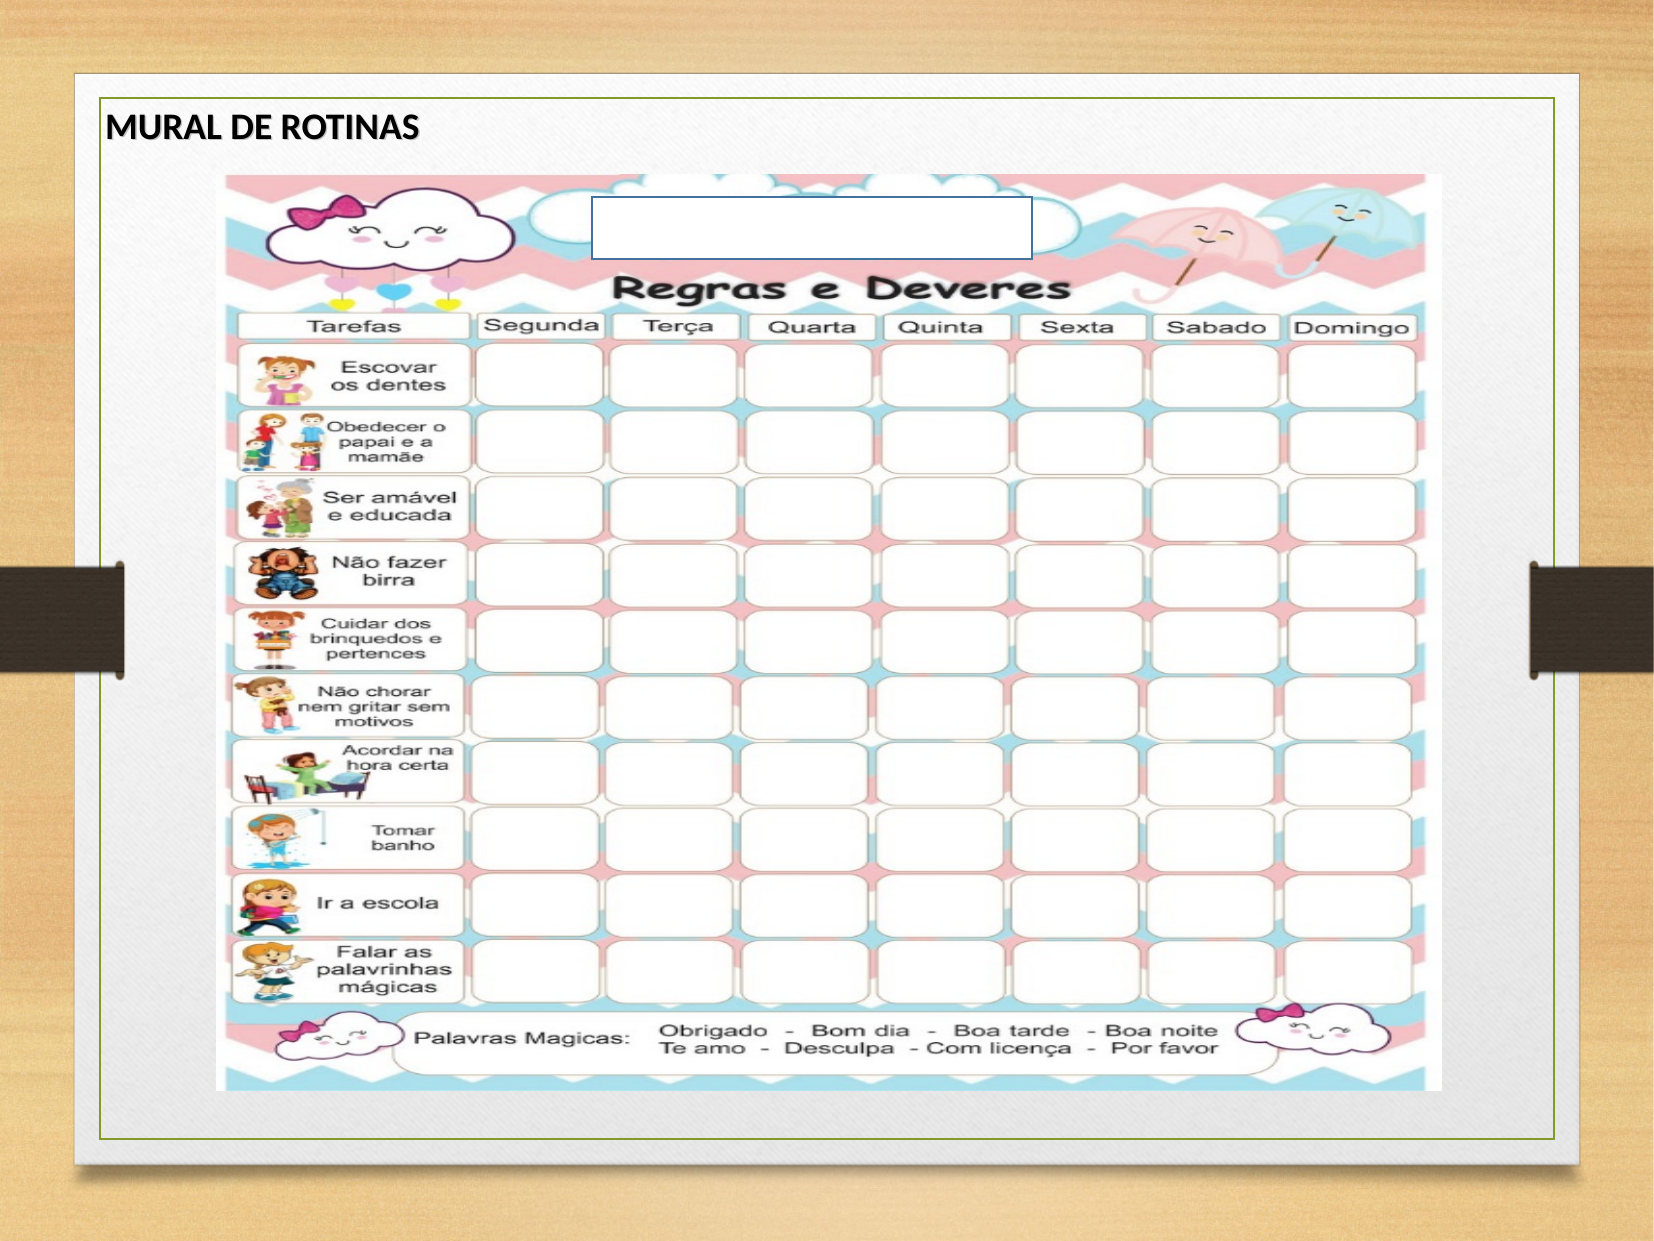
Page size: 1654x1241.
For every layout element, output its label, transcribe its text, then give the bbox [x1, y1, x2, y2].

text_box MURAL DE ROTINAS [90, 94, 435, 154]
picture [216, 174, 1442, 1091]
text_box [592, 197, 1032, 259]
